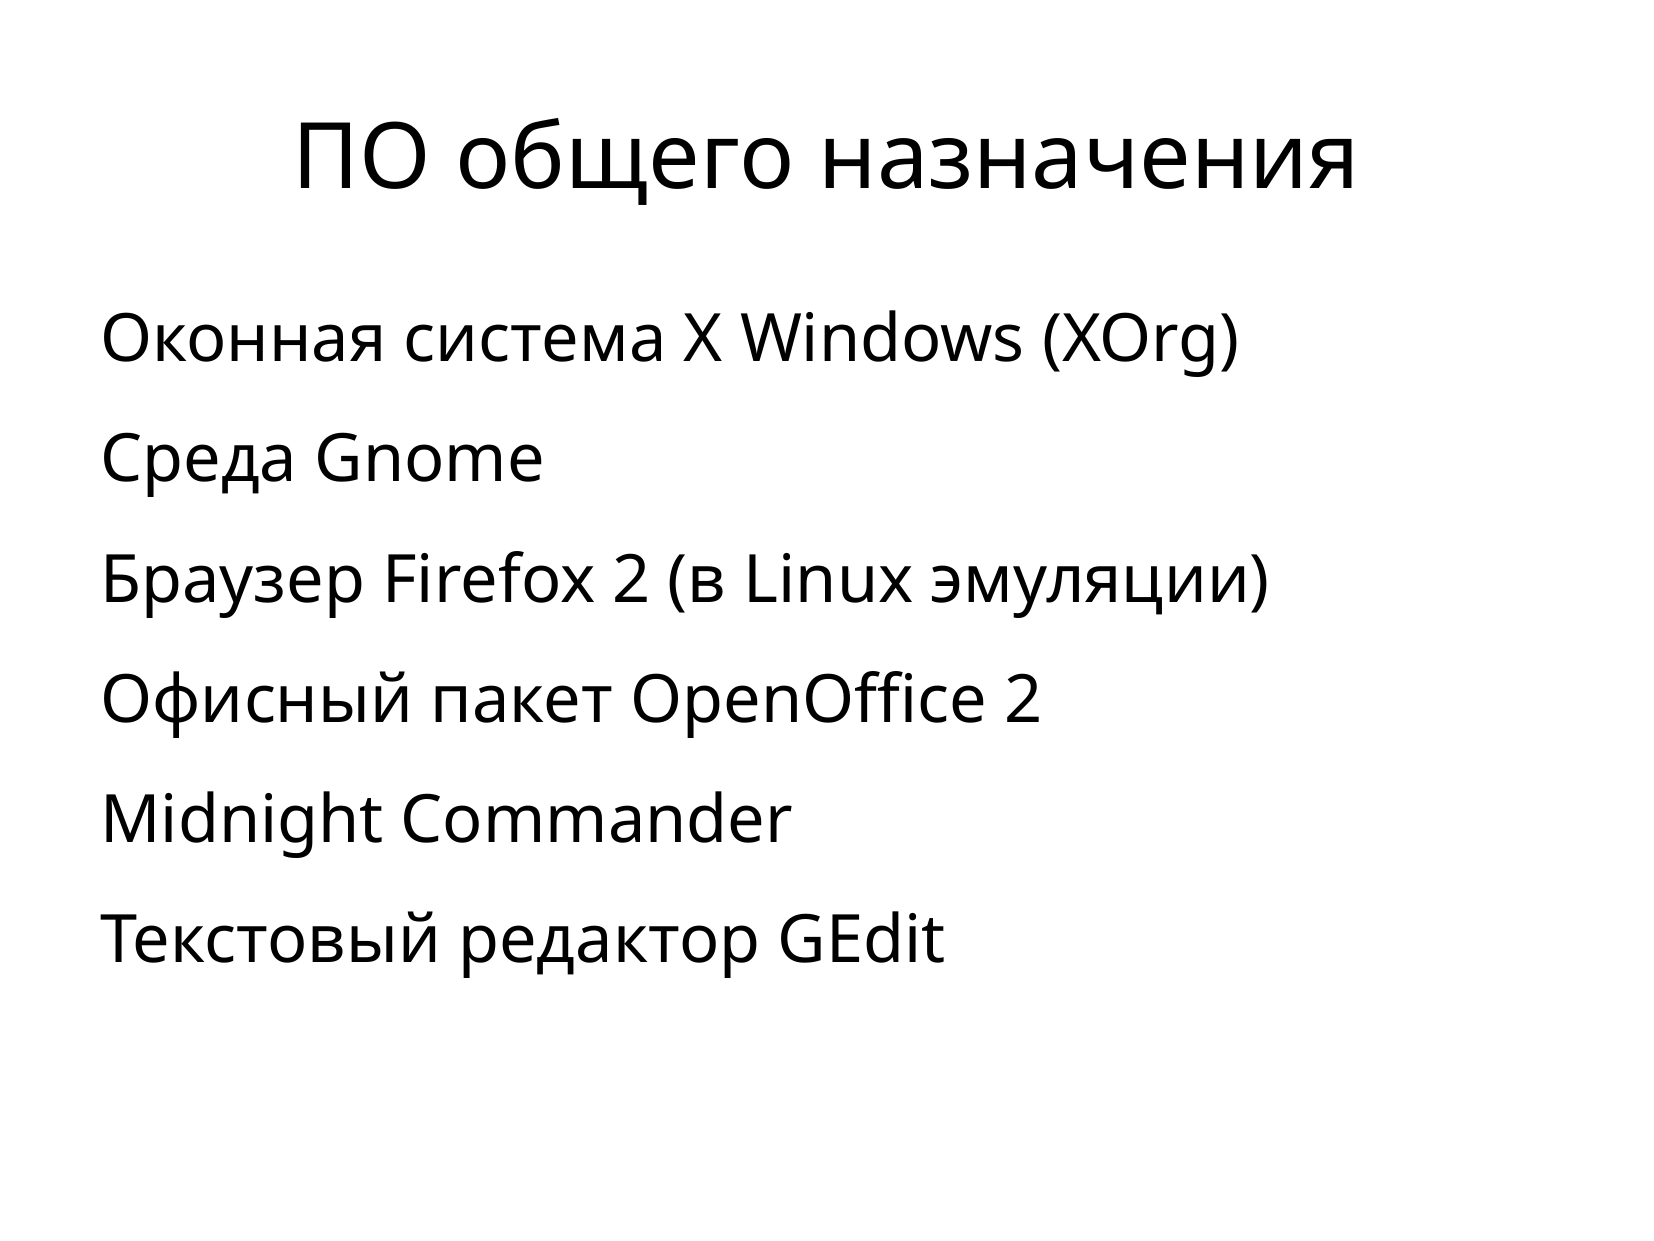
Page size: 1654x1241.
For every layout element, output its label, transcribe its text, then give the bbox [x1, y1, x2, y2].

title ПО общего назначения [82, 56, 1571, 250]
list Оконная система X Windows (XOrg) Среда Gnome Браузер Firefox 2 (в Linux эмуляции) Офисный пакет OpenOffice 2 Midnight Commander Текстовый редактор GEdit [82, 290, 1571, 1094]
